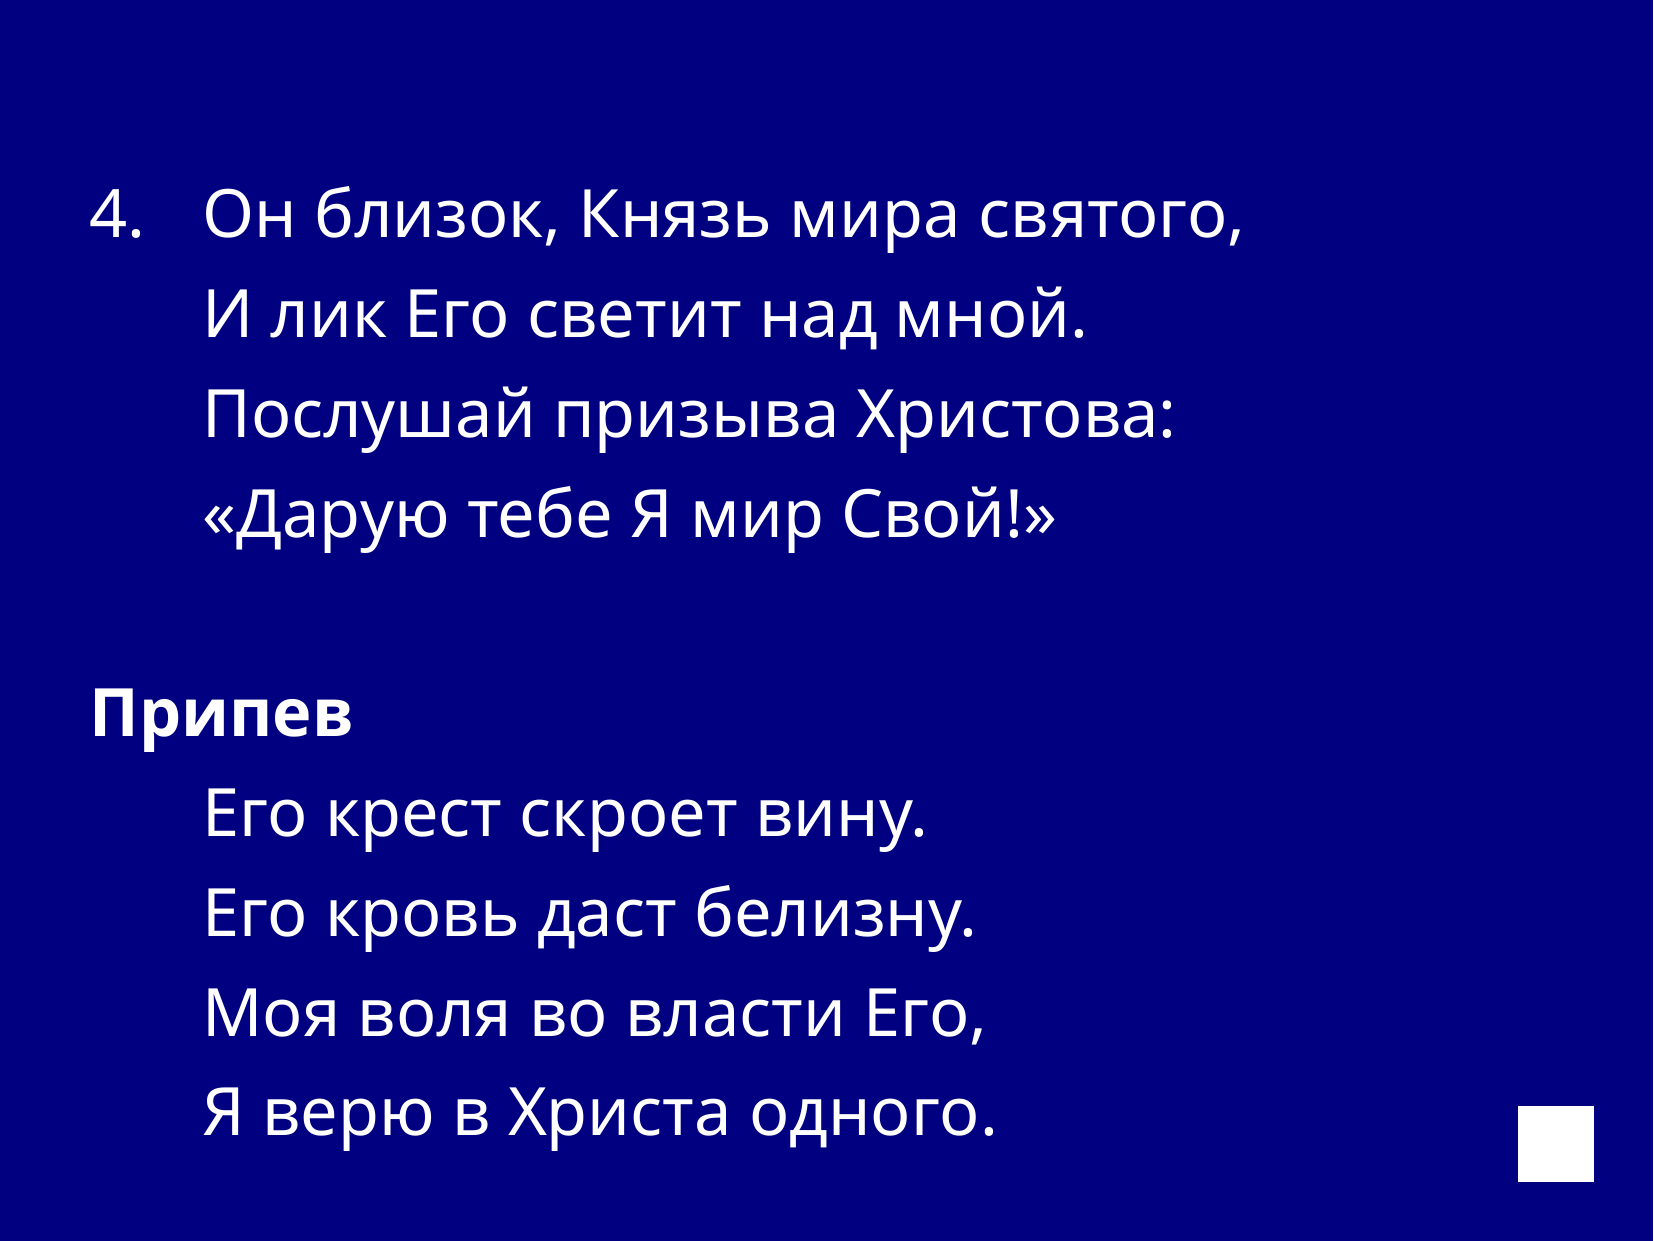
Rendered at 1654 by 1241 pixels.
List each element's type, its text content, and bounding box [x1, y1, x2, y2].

text_box [1518, 1106, 1594, 1182]
text_box 4. Он близок, Князь мира святого, И лик Его светит над мной. Послушай призыва Христова: «Дарую тебе Я мир Свой!» Припев Его крест скроет вину. Его кровь даст белизну. Моя воля во власти Его, Я верю в Христа одного. [75, 150, 1576, 1163]
